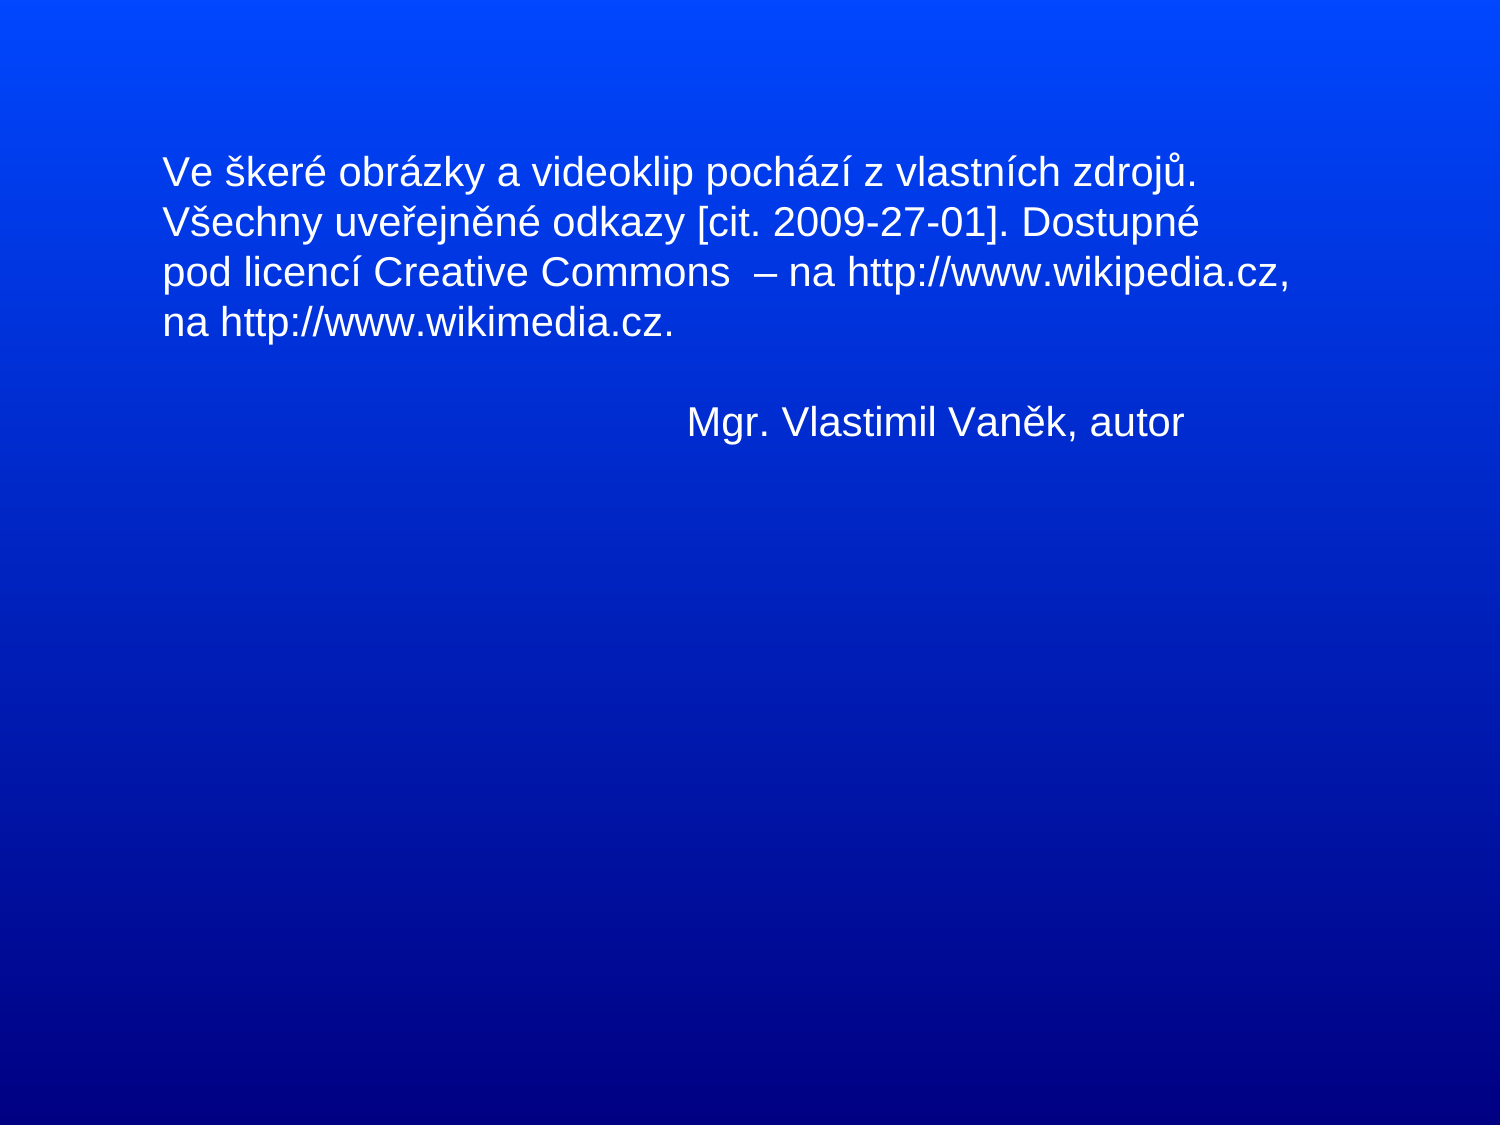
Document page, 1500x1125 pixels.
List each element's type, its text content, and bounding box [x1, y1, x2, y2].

text_box Ve škeré obrázky a videoklip pochází z vlastních zdrojů. Všechny uveřejněné odkazy [cit. 2009-27-01]. Dostupné pod licencí Creative Commons – na http://www.wikipedia.cz, na http://www.wikimedia.cz. Mgr. Vlastimil Vaněk, autor [147, 137, 1329, 453]
